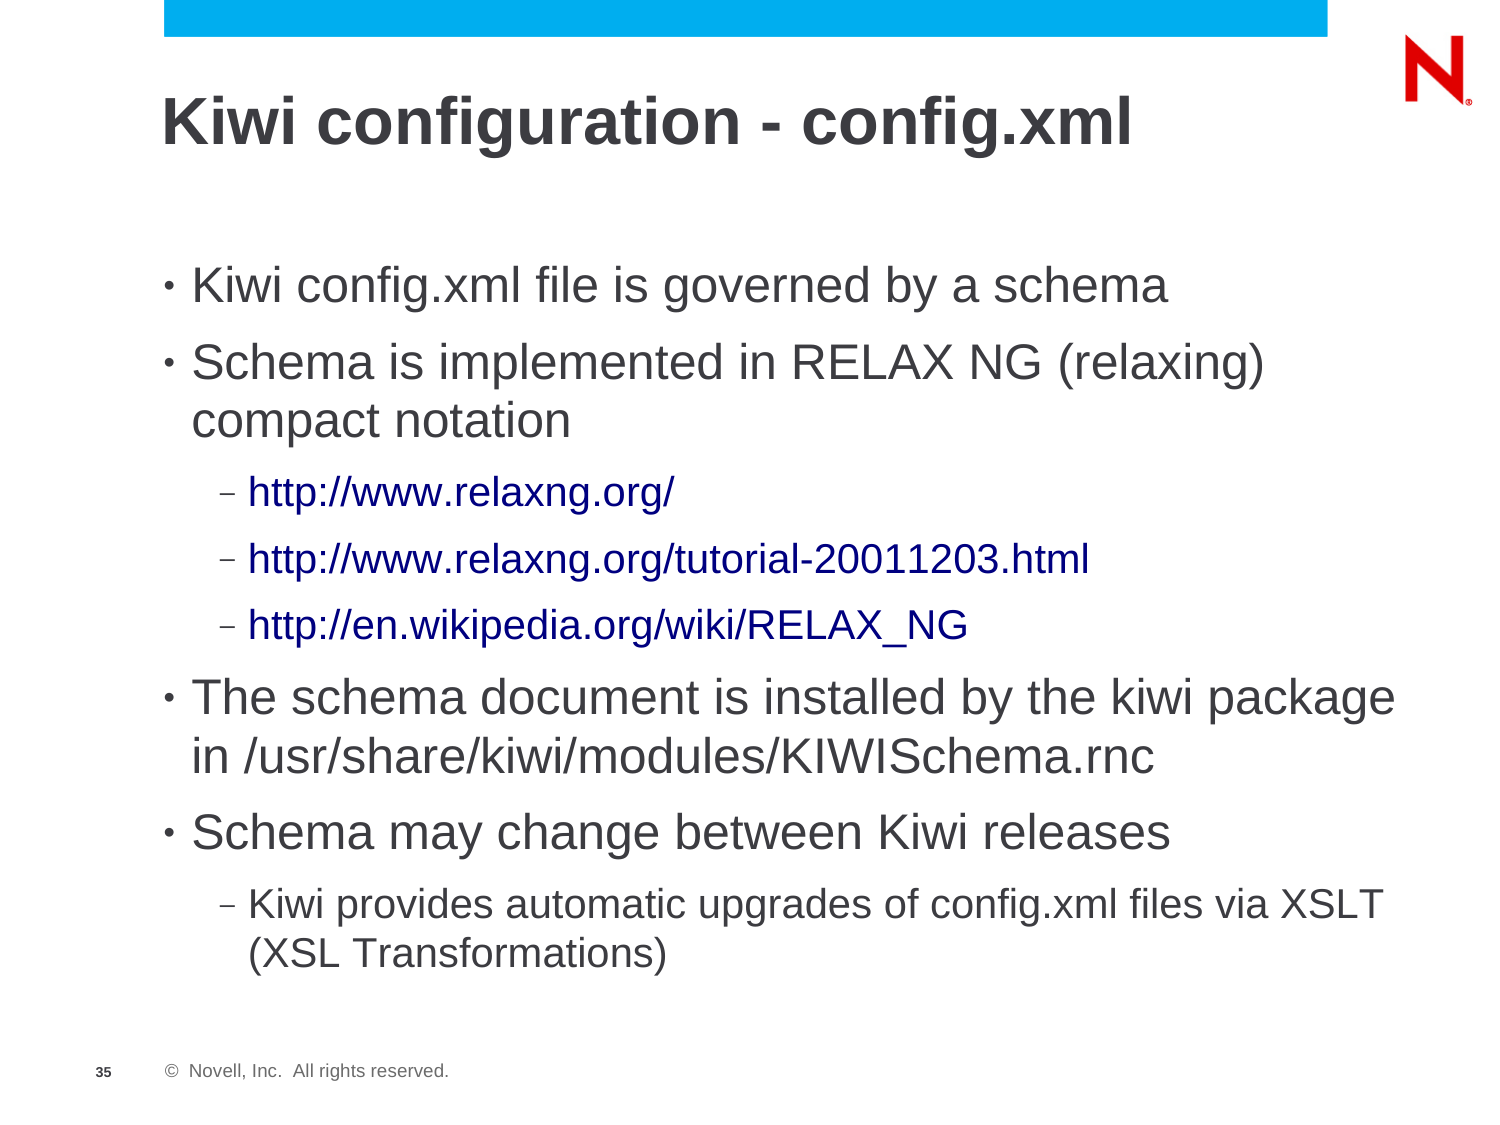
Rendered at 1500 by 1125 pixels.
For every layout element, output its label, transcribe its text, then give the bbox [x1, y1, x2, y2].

picture [1403, 32, 1473, 107]
title Kiwi configuration - config.xml [161, 41, 1383, 205]
list Kiwi config.xml file is governed by a schema Schema is implemented in RELAX NG (relaxing) compact notation http://www.relaxng.org/ http://www.relaxng.org/tutorial-20011203.html http://en.wikipedia.org/wiki/RELAX_NG The schema document is installed by the kiwi package in /usr/share/kiwi/modules/KIWISchema.rnc Schema may change between Kiwi releases Kiwi provides automatic upgrades of config.xml files via XSLT (XSL Transformations) [163, 254, 1404, 986]
